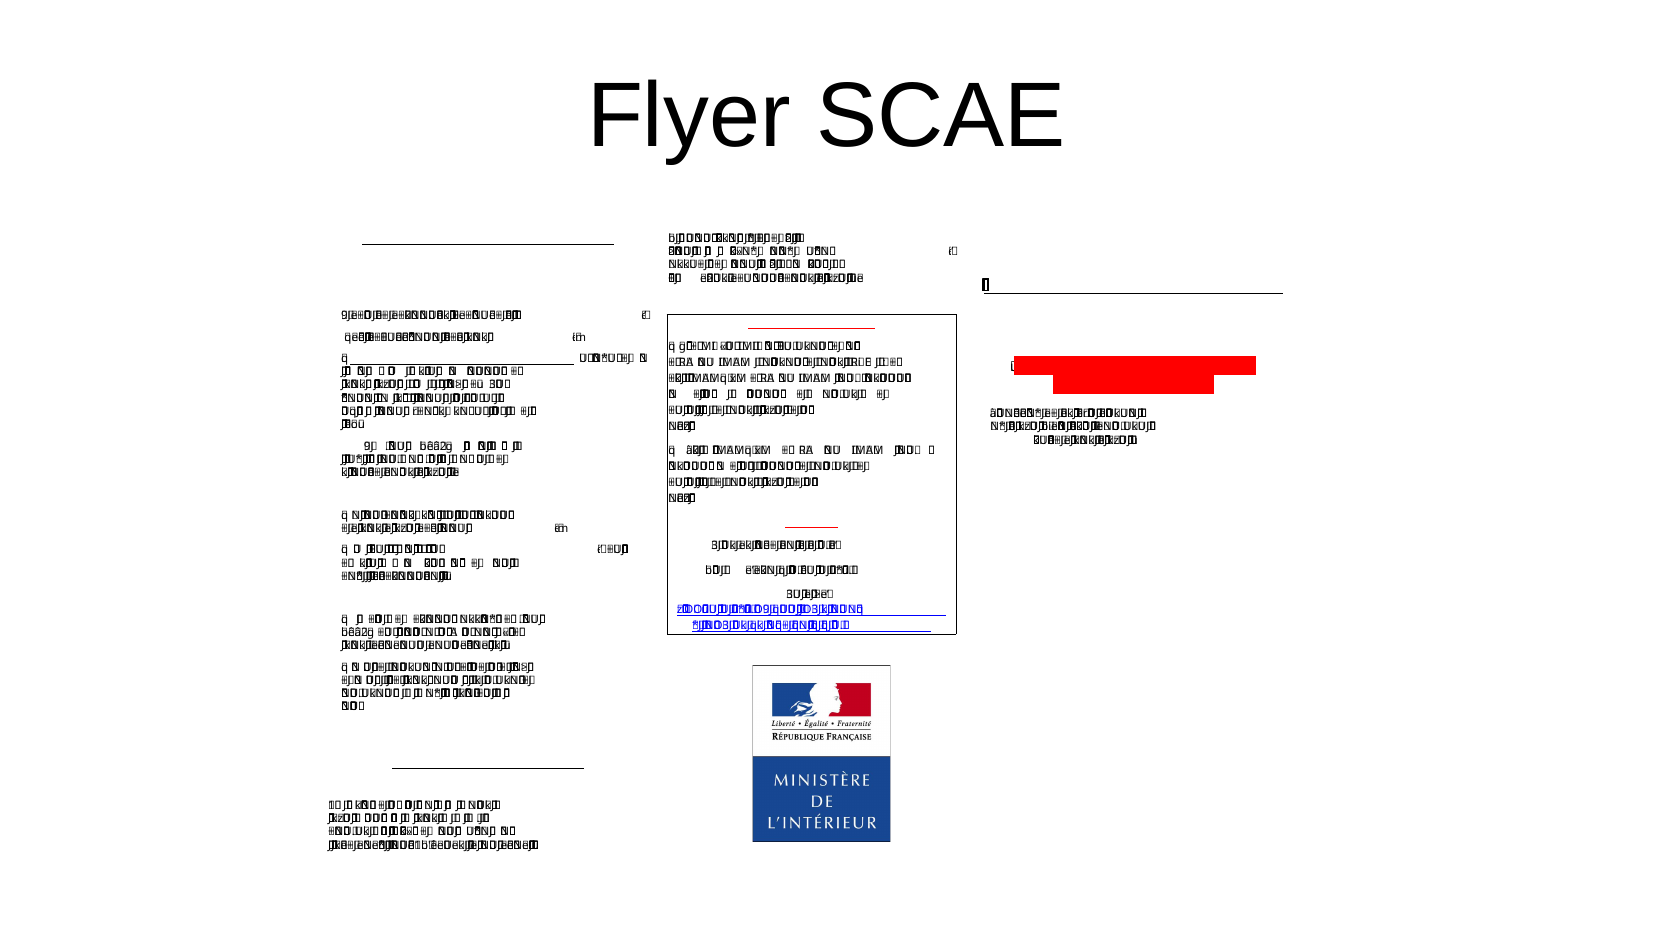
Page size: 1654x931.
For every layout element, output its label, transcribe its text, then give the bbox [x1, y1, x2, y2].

title Flyer SCAE [82, 37, 1571, 193]
picture [324, 198, 1297, 886]
